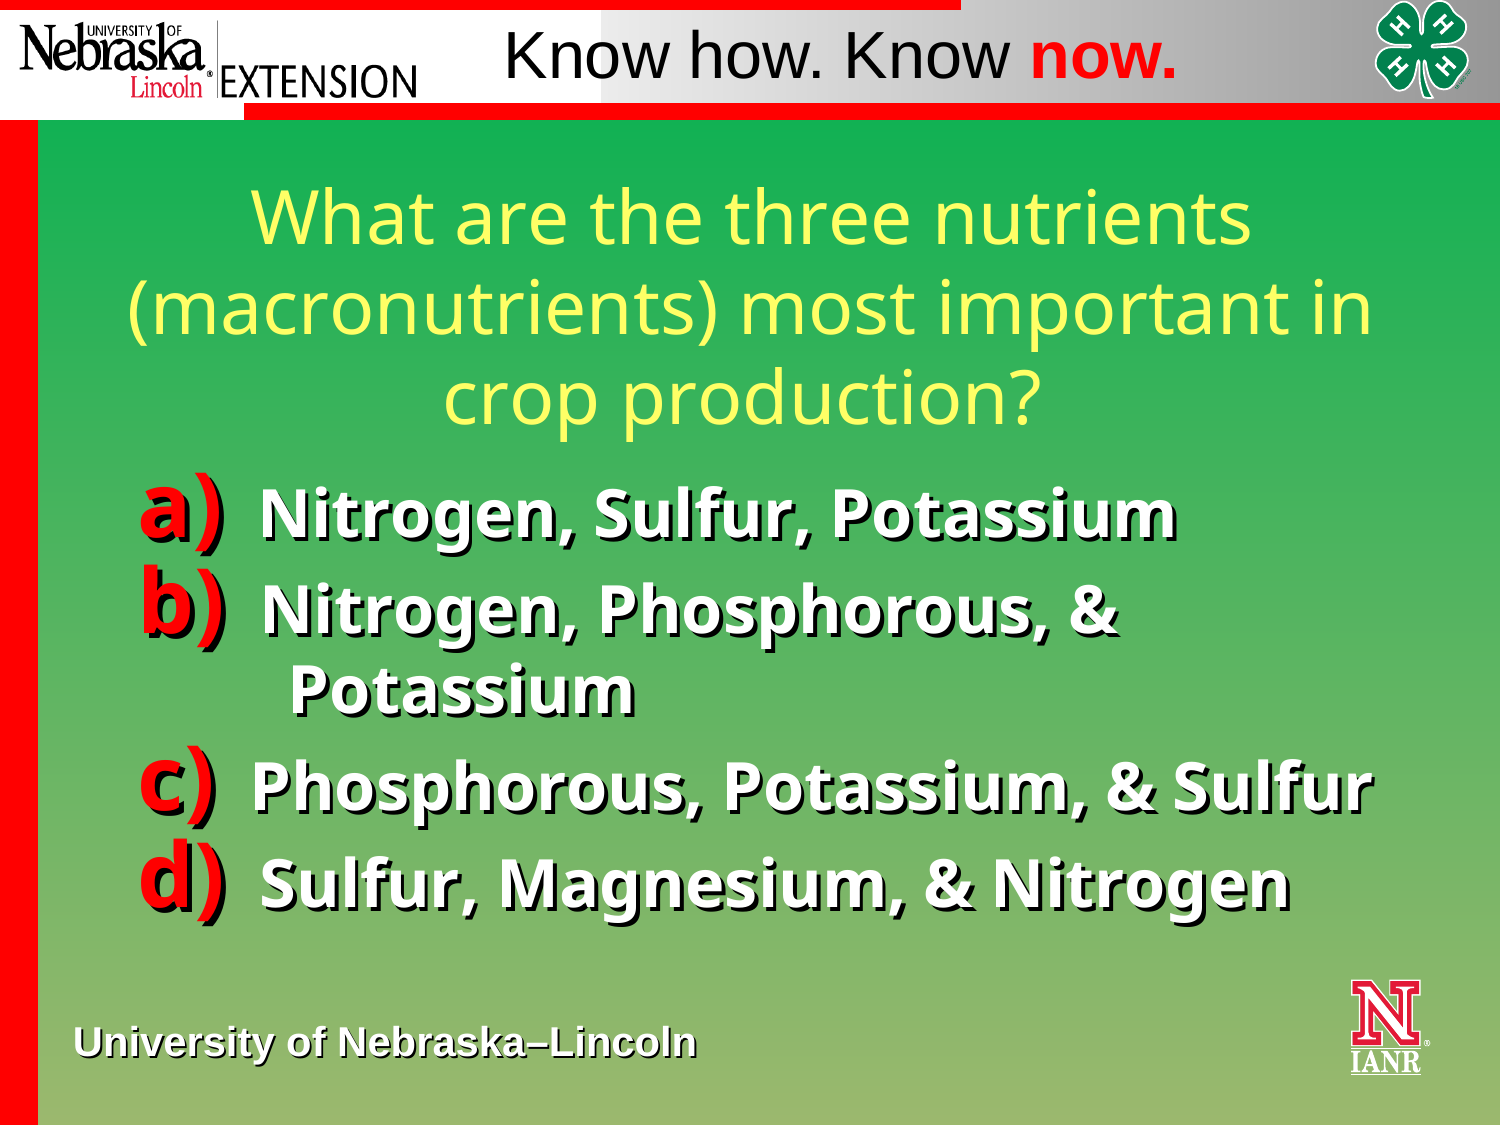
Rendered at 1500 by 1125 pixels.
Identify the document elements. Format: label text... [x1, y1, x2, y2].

title What are the three nutrients (macronutrients) most important in crop production? [77, 161, 1428, 376]
list Nitrogen, Sulfur, Potassium Nitrogen, Phosphorous, & Potassium Phosphorous, Potassium, & Sulfur Sulfur, Magnesium, & Nitrogen [122, 462, 1473, 1021]
